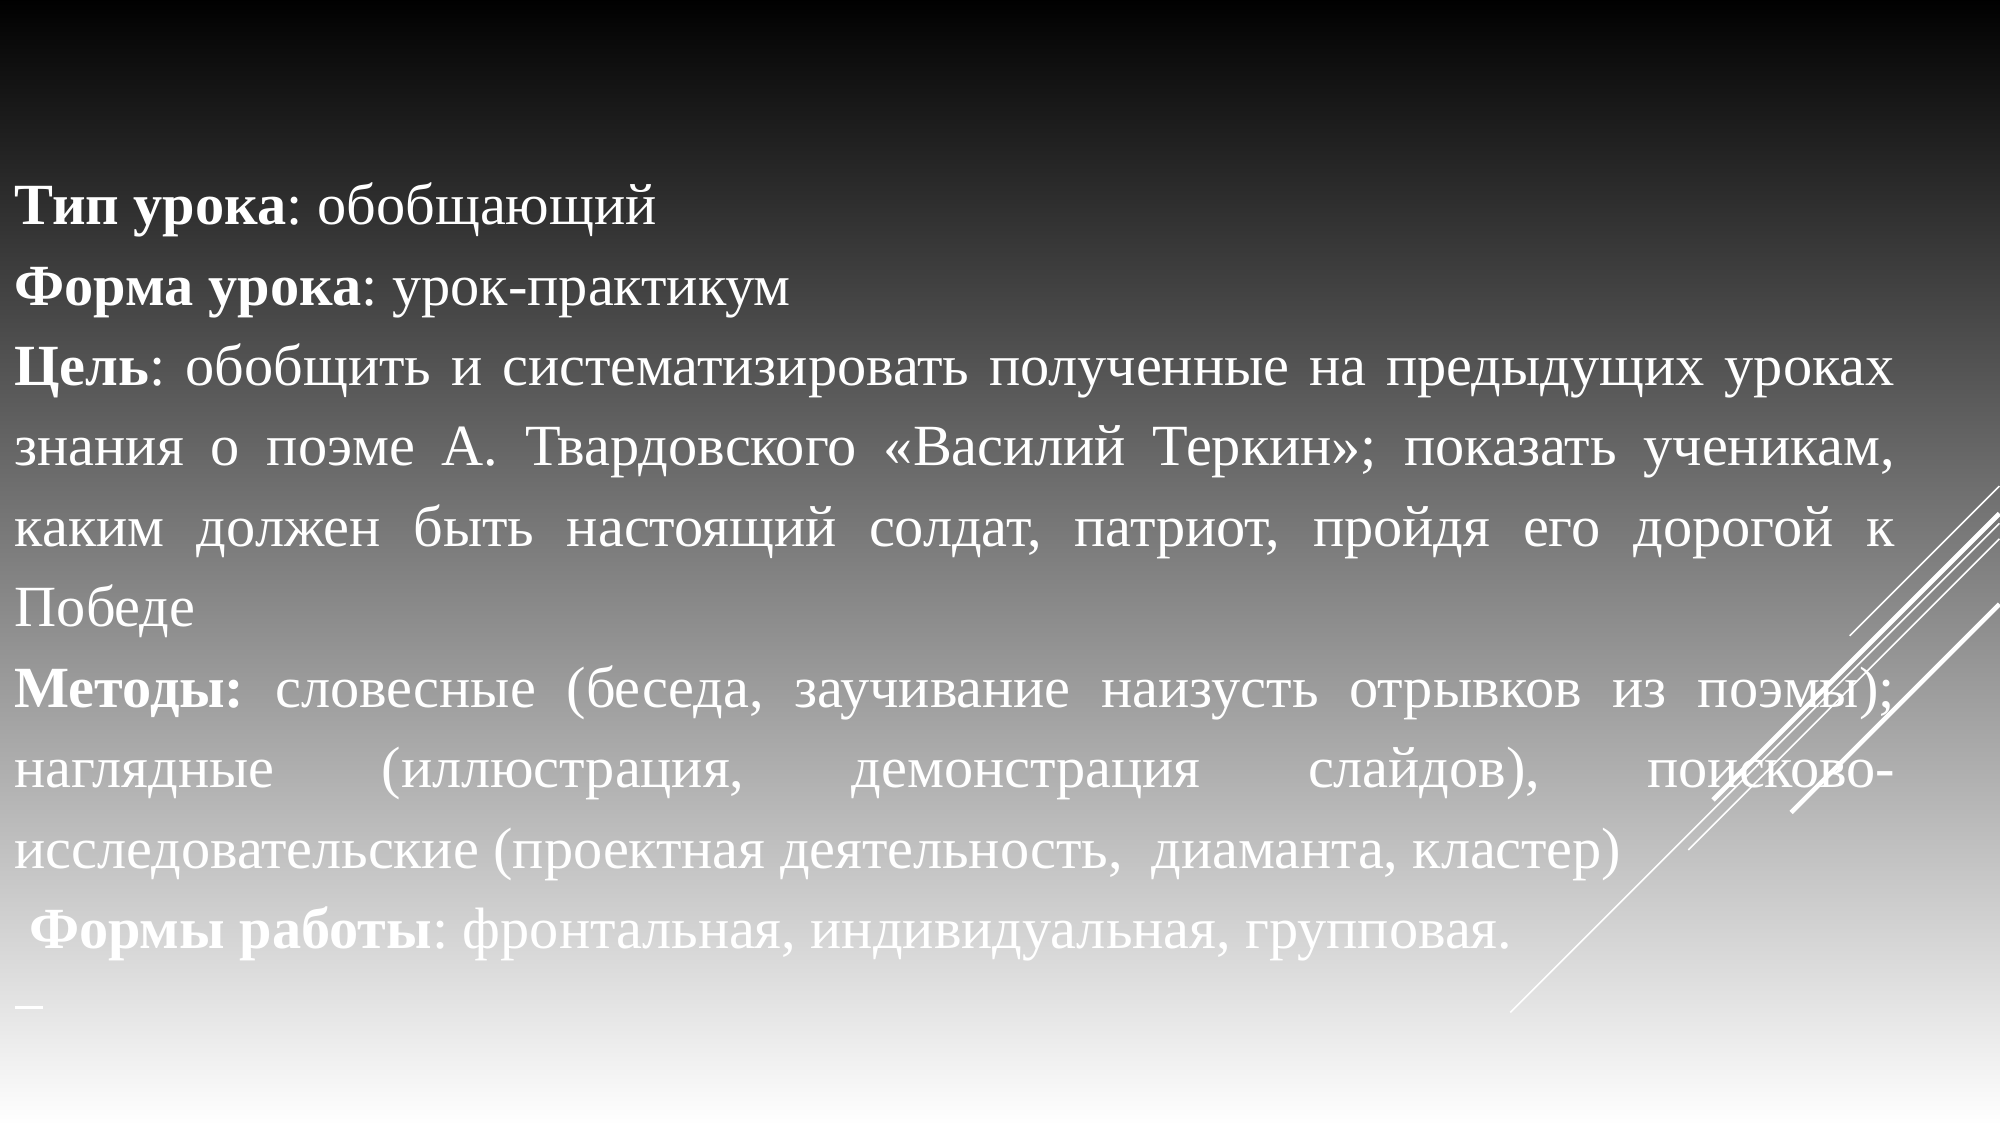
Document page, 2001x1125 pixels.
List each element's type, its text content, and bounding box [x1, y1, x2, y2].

text_box Тип урока: обобщающий Форма урока: урок-практикум Цель: обобщить и систематизировать полученные на предыдущих уроках знания о поэме А. Твардовского «Василий Теркин»; показать ученикам, каким должен быть настоящий солдат, патриот, пройдя его дорогой к Победе Методы: словесные (беседа, заучивание наизусть отрывков из поэмы); наглядные (иллюстрация, демонстрация слайдов), поисково-исследовательские (проектная деятельность, диаманта, кластер) Формы работы: фронтальная, индивидуальная, групповая. [0, 0, 1911, 1020]
